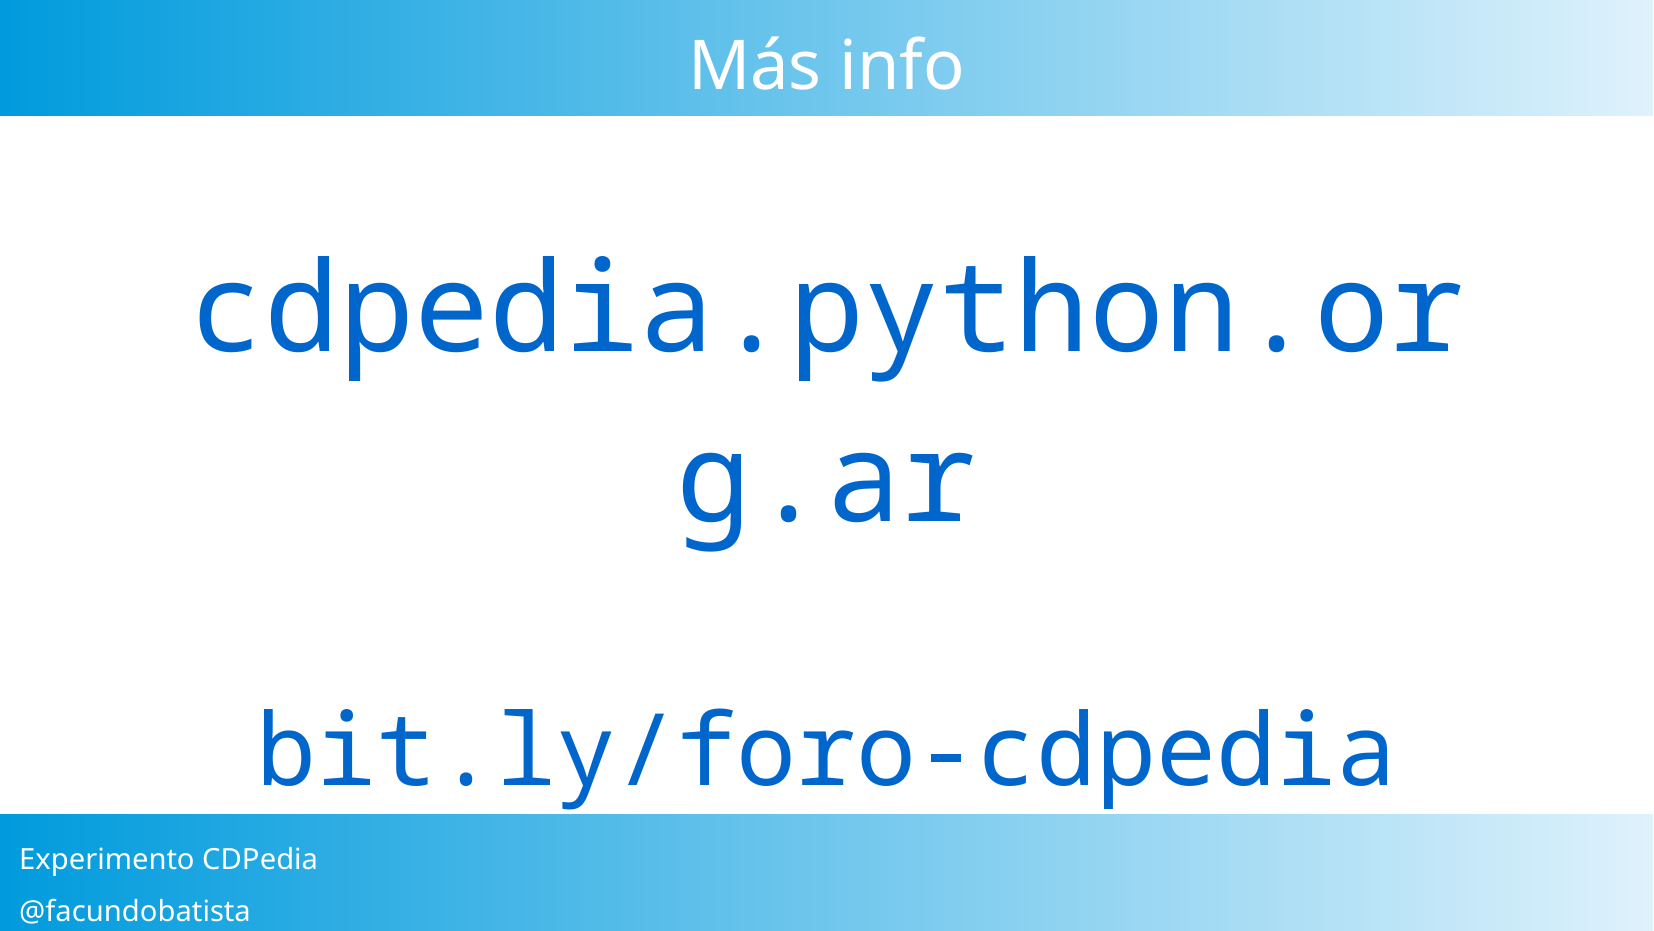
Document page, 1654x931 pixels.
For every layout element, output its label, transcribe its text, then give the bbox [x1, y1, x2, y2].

picture [129, 814, 134, 907]
list cdpedia.python.org.ar bit.ly/foro-cdpedia github.com/PyAr/CDPedia [82, 217, 1501, 758]
picture [136, 869, 142, 930]
title Más info [82, 23, 1571, 103]
